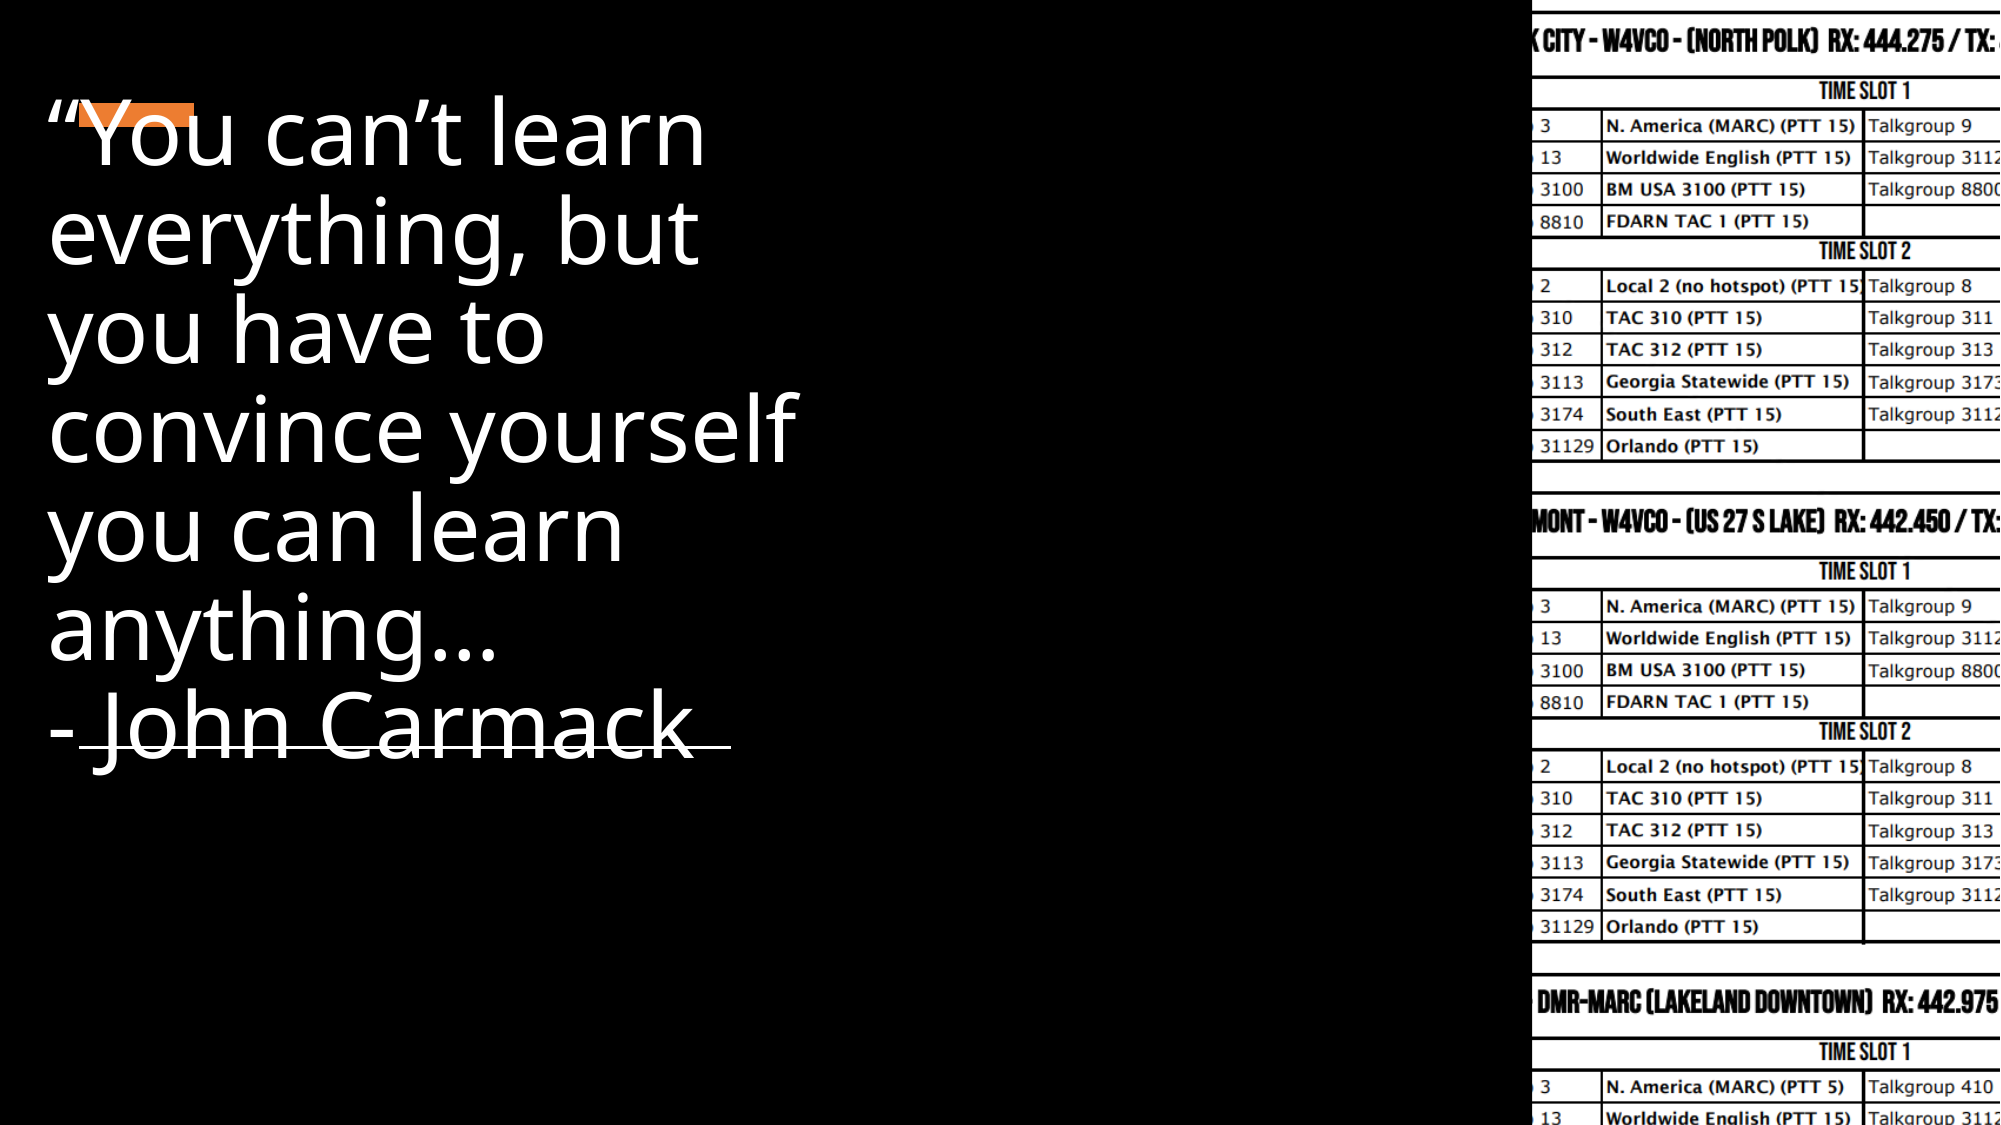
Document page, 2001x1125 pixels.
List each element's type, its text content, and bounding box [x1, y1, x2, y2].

text_box [0, 0, 1532, 1125]
picture [1532, 0, 2000, 1125]
title “You can’t learn everything, but you have to convince yourself you can learn anything… - John Carmack [32, 125, 830, 741]
